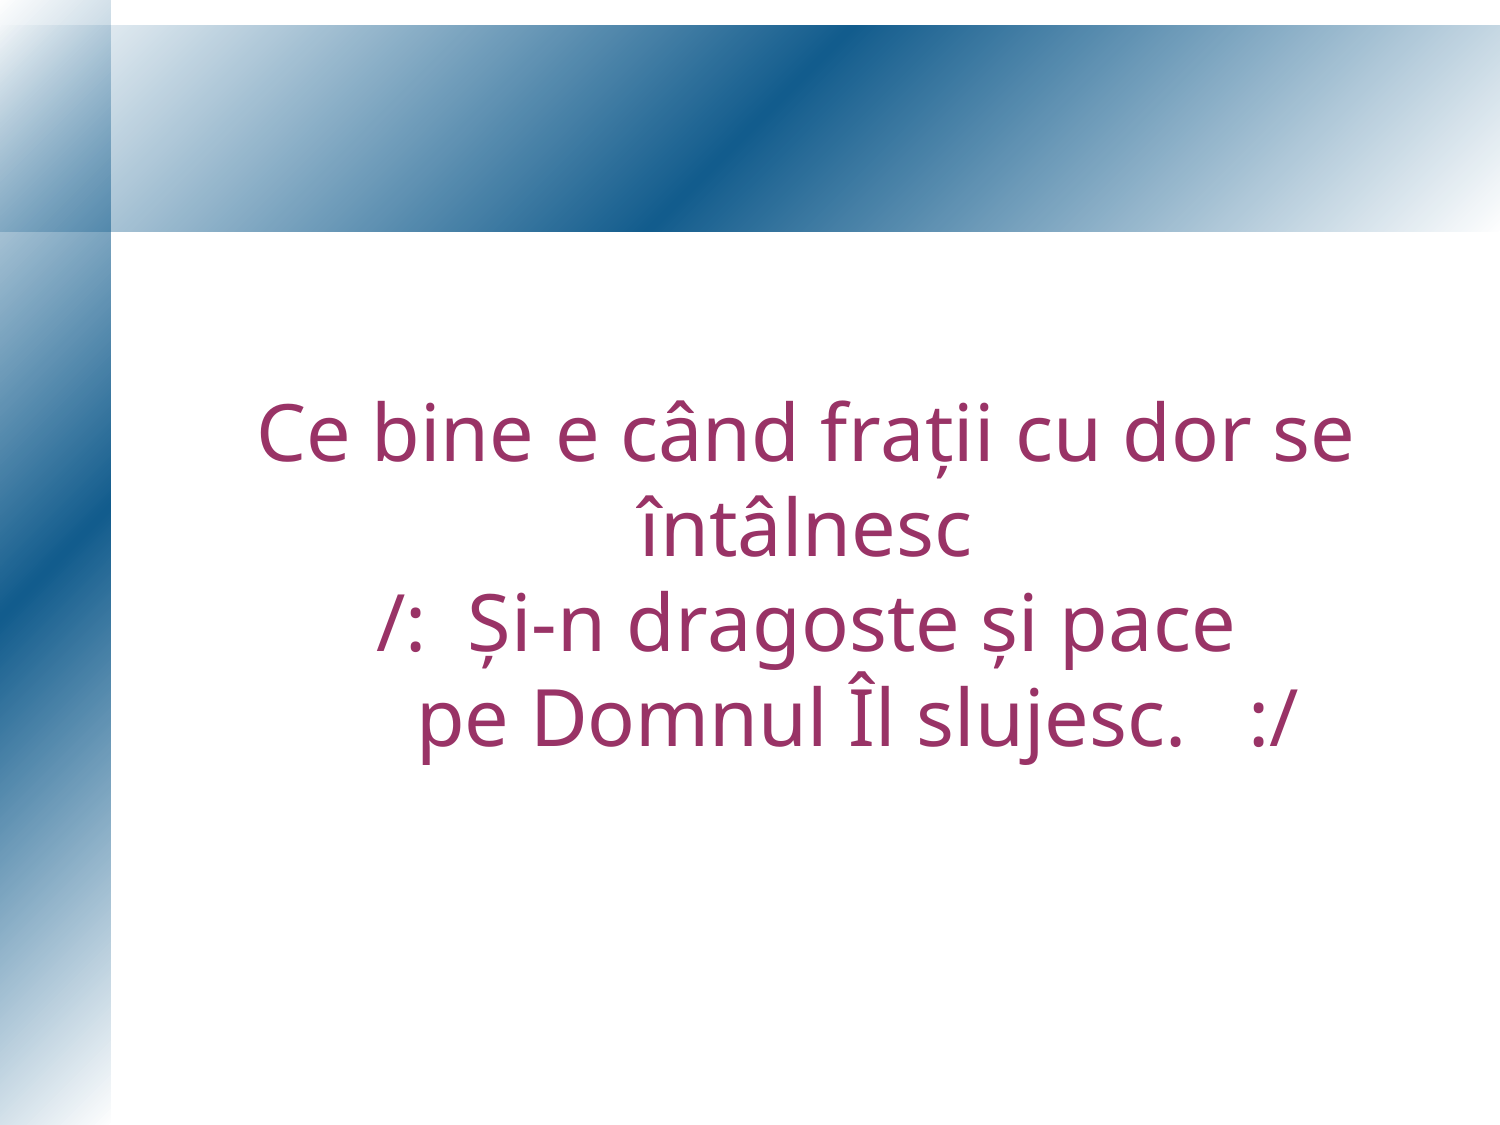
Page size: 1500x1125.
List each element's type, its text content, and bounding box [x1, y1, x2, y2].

text_box Ce bine e când fraţii cu dor se întâlnesc /: Şi-n dragoste şi pace pe Domnul Îl slujesc. :/ [112, 375, 1500, 863]
